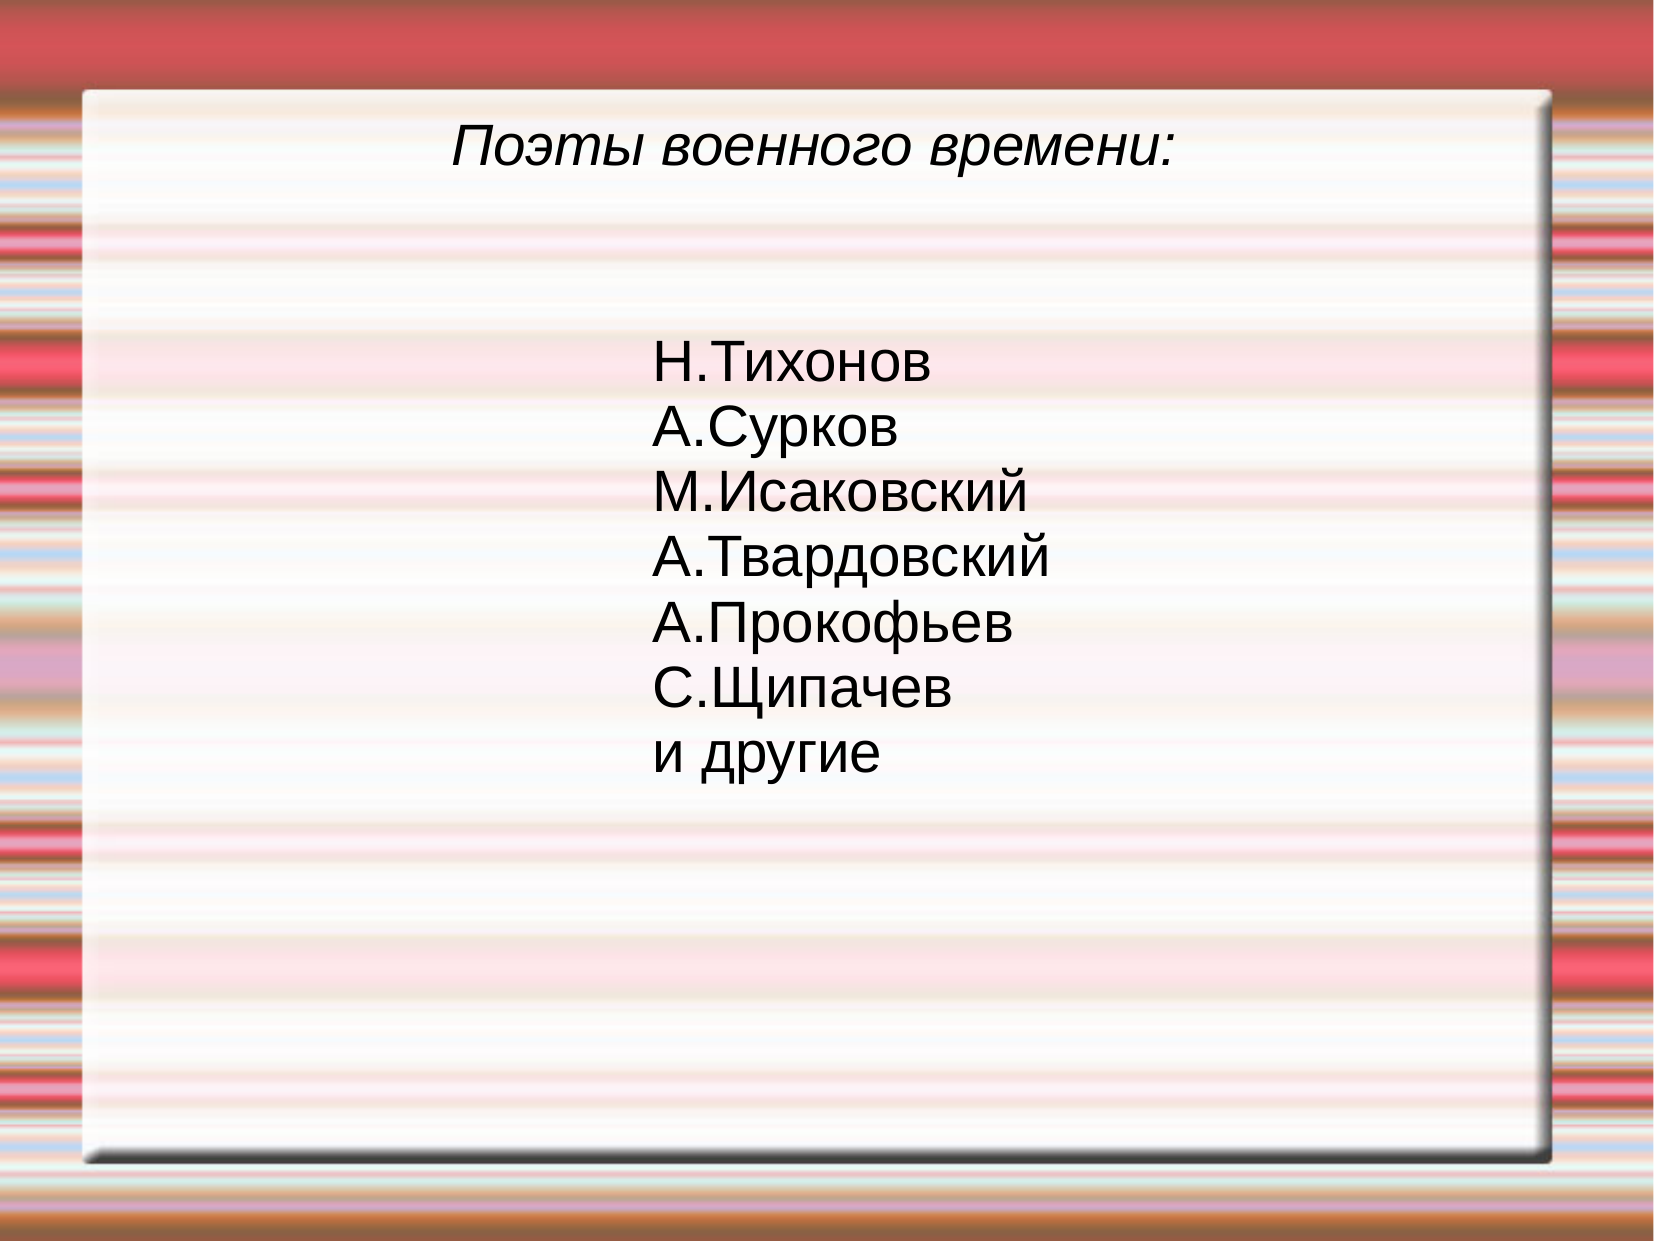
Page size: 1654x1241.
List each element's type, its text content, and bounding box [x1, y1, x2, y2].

text_box Н.Тихонов А.Сурков М.Исаковский А.Твардовский А.Прокофьев С.Щипачев и другие [637, 321, 1146, 819]
text_box Поэты военного времени: [153, 104, 1430, 704]
picture [0, 0, 1654, 1241]
